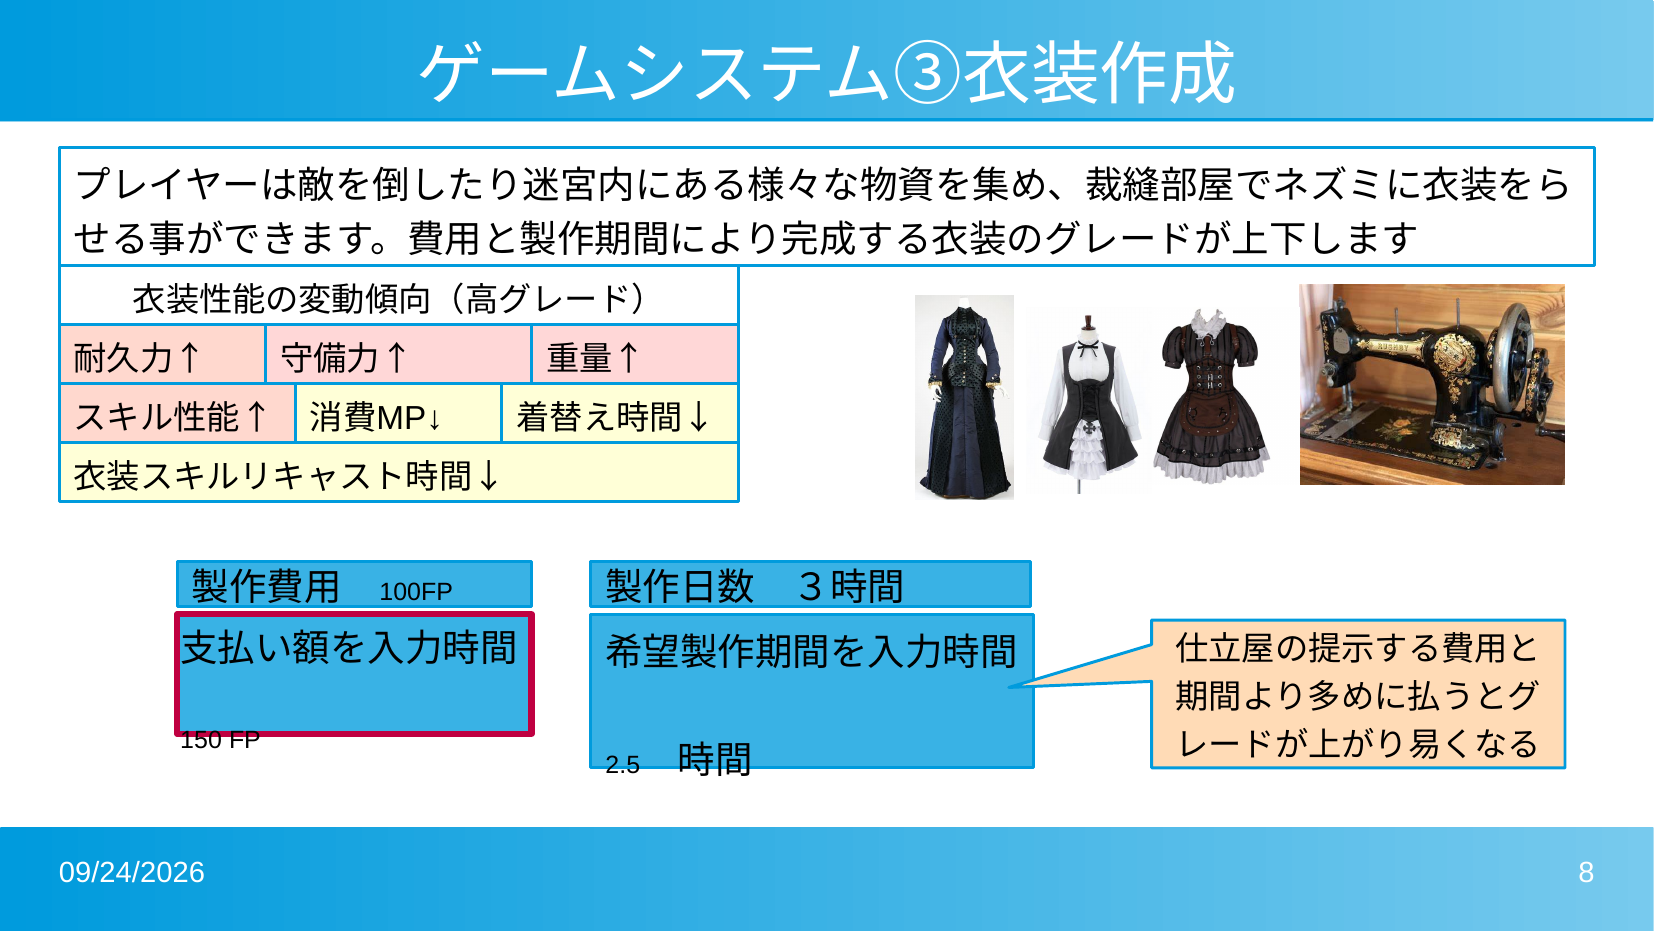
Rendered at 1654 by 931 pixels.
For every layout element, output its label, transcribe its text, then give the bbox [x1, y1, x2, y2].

text_box プレイヤーは敵を倒したり迷宮内にある様々な物資を集め、裁縫部屋でネズミに衣装をらせる事ができます。費用と製作期間により完成する衣装のグレードが上下します [59, 147, 1595, 266]
text_box 耐久力↑ [59, 324, 264, 382]
text_box 消費MP↓ [297, 385, 500, 441]
title ゲームシステム③衣装作成 [59, 29, 1595, 108]
text_box 希望製作期間を入力時間 2.5 時間 [590, 614, 1034, 768]
text_box 製作日数 ３時間 [590, 561, 1031, 607]
text_box 守備力↑ [265, 324, 532, 384]
picture [1026, 284, 1565, 494]
picture [915, 295, 1014, 500]
text_box 衣装性能の変動傾向（高グレード） [59, 265, 739, 323]
text_box 製作費用 100FP [177, 561, 532, 607]
text_box スキル性能↑ [59, 383, 296, 443]
text_box 仕立屋の提示する費用と期間より多めに払うとグレードが上がり易くなる [1008, 620, 1566, 768]
text_box 支払い額を入力時間 150 FP [177, 614, 532, 734]
text_box 着替え時間↓ [501, 383, 739, 443]
text_box 重量↑ [533, 324, 739, 382]
text_box 衣装スキルリキャスト時間↓ [59, 442, 739, 502]
